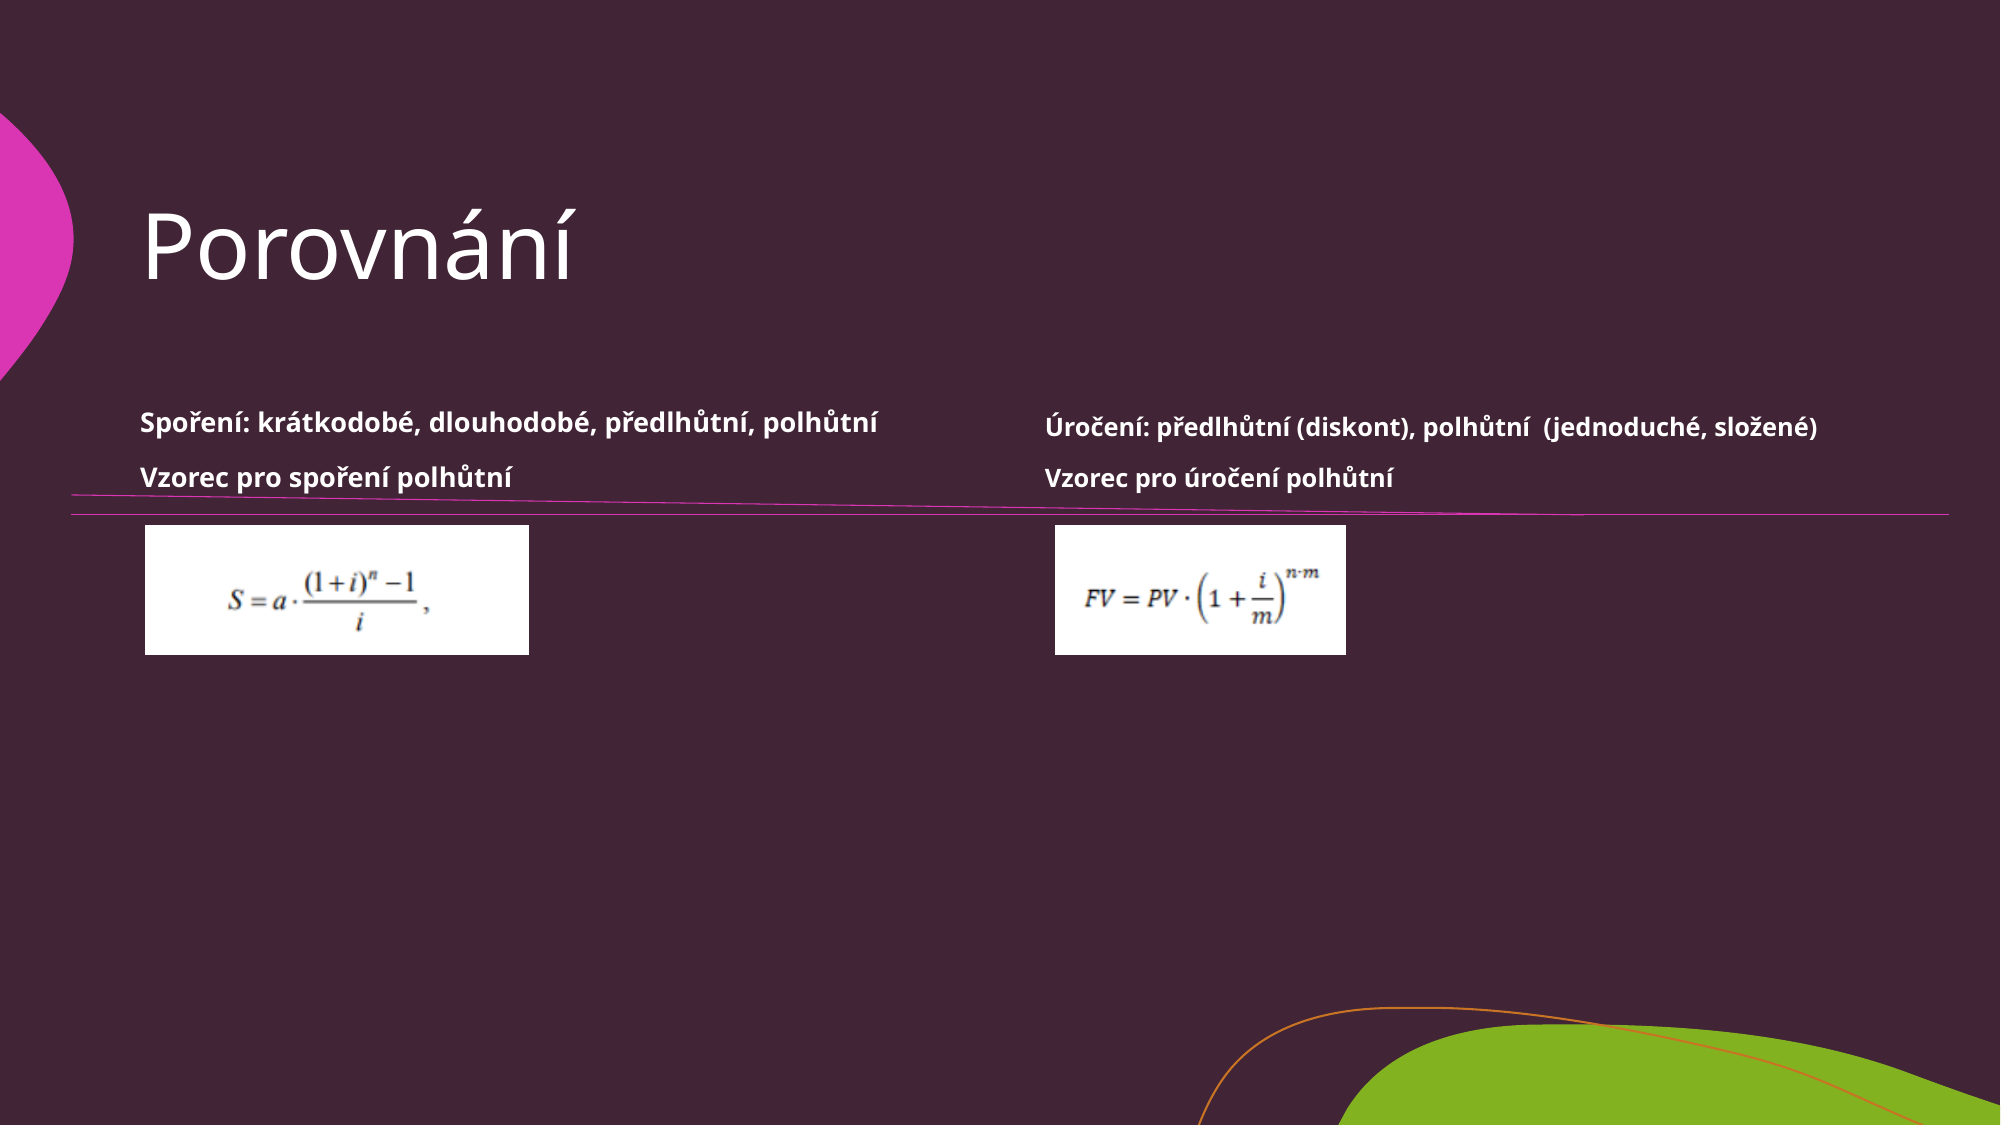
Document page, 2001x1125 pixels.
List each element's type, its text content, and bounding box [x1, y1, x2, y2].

picture [145, 525, 529, 655]
picture [1055, 525, 1346, 655]
list Spoření: krátkodobé, dlouhodobé, předlhůtní, polhůtní Vzorec pro spoření polhůtní [125, 375, 971, 501]
list Úročení: předlhůtní (diskont), polhůtní (jednoduché, složené) Vzorec pro úročení polhůtní [1029, 375, 1876, 501]
title Porovnání [125, 125, 1876, 376]
